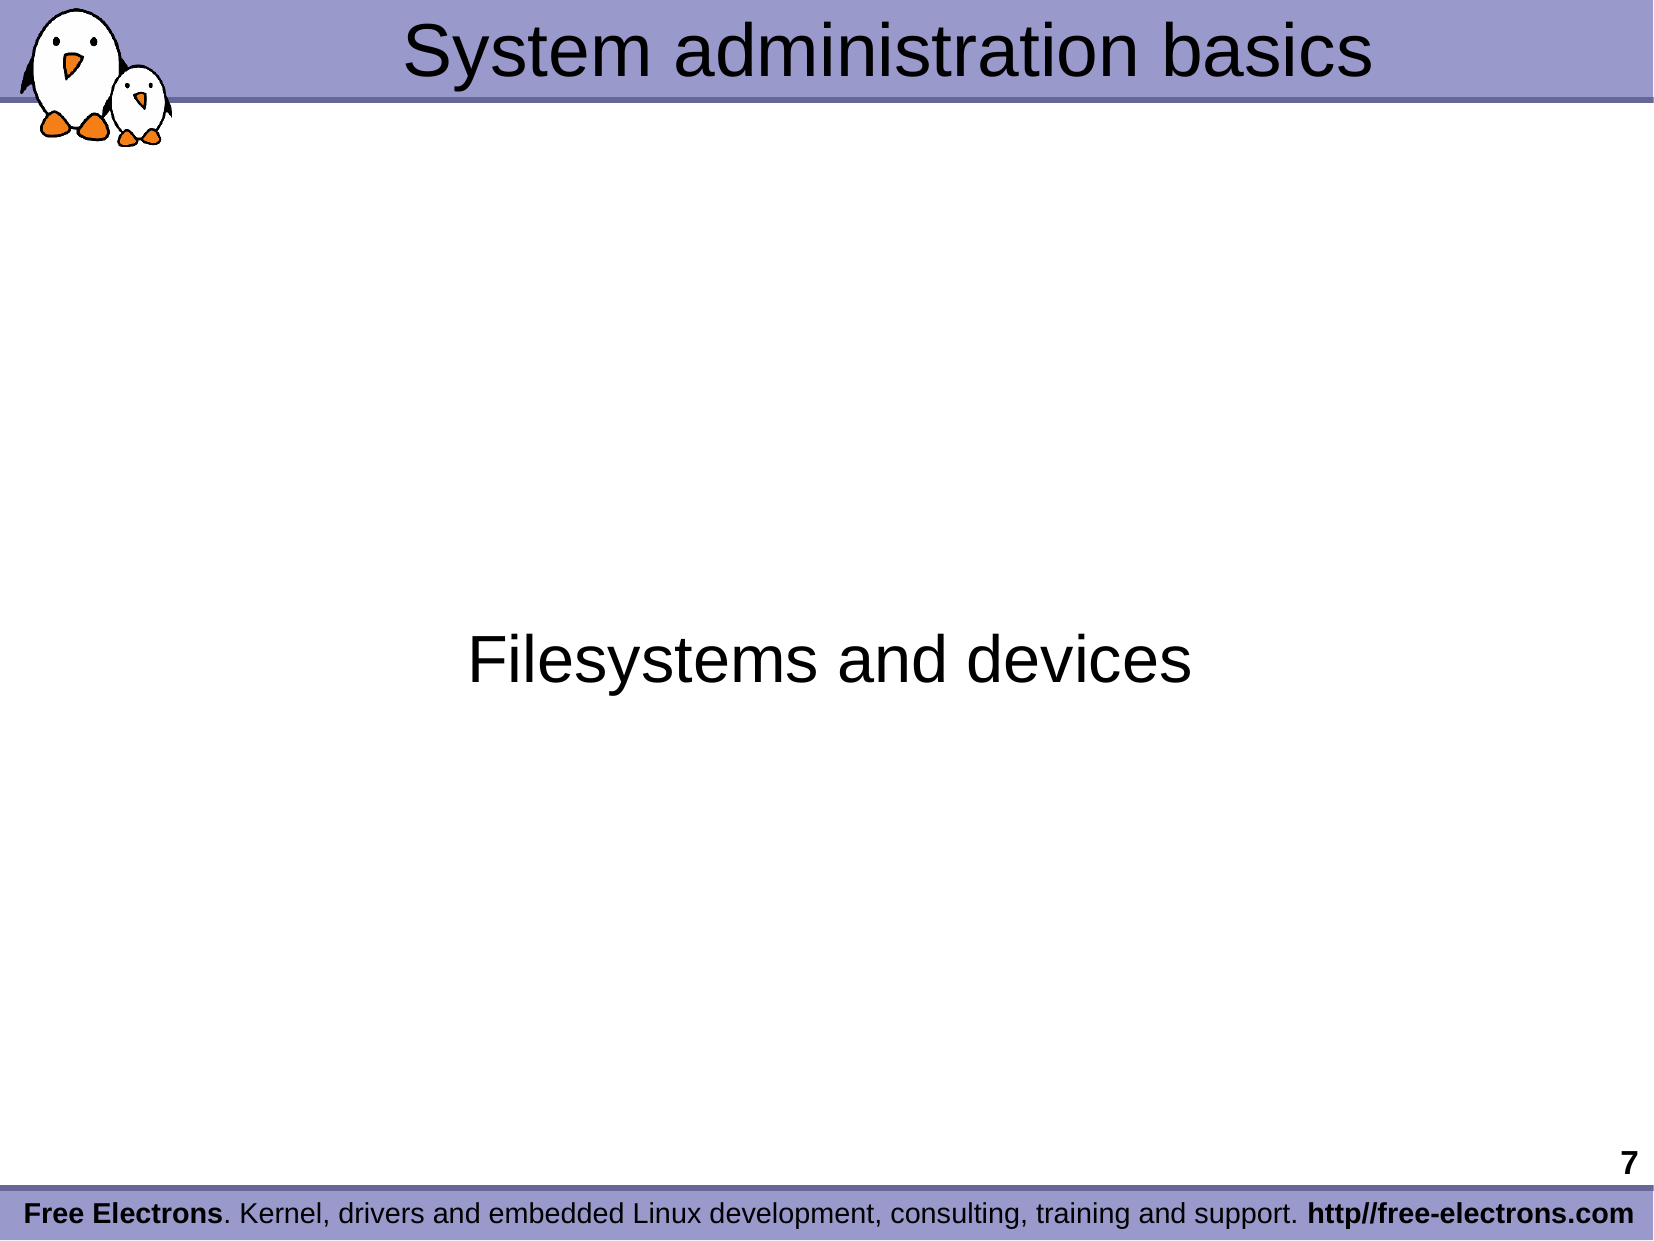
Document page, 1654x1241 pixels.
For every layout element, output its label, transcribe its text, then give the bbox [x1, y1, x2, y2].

picture [20, 8, 172, 147]
title System administration basics [143, 0, 1634, 101]
subtitle Filesystems and devices [68, 201, 1592, 1118]
